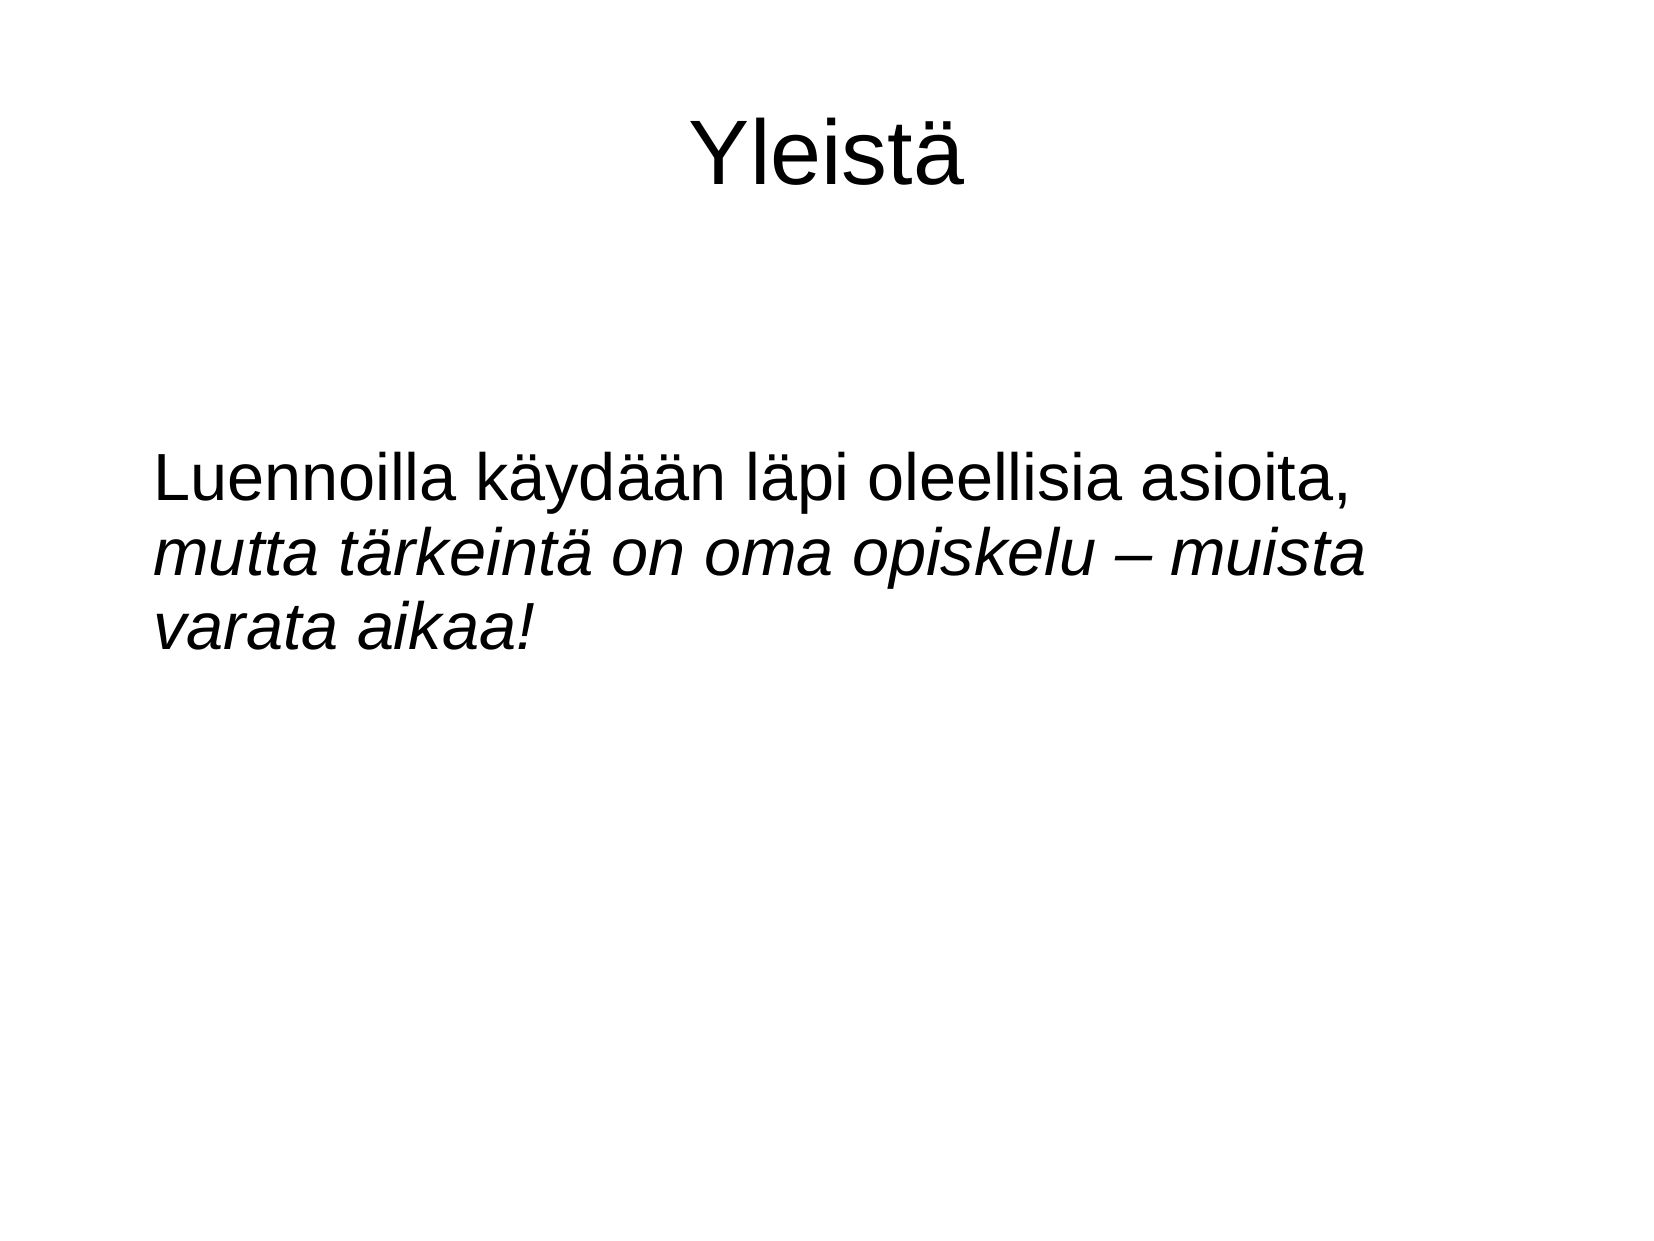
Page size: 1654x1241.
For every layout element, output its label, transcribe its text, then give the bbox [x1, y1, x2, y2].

list Luennoilla käydään läpi oleellisia asioita, mutta tärkeintä on oma opiskelu – muista varata aikaa! [82, 290, 1571, 1109]
title Yleistä [82, 56, 1571, 250]
